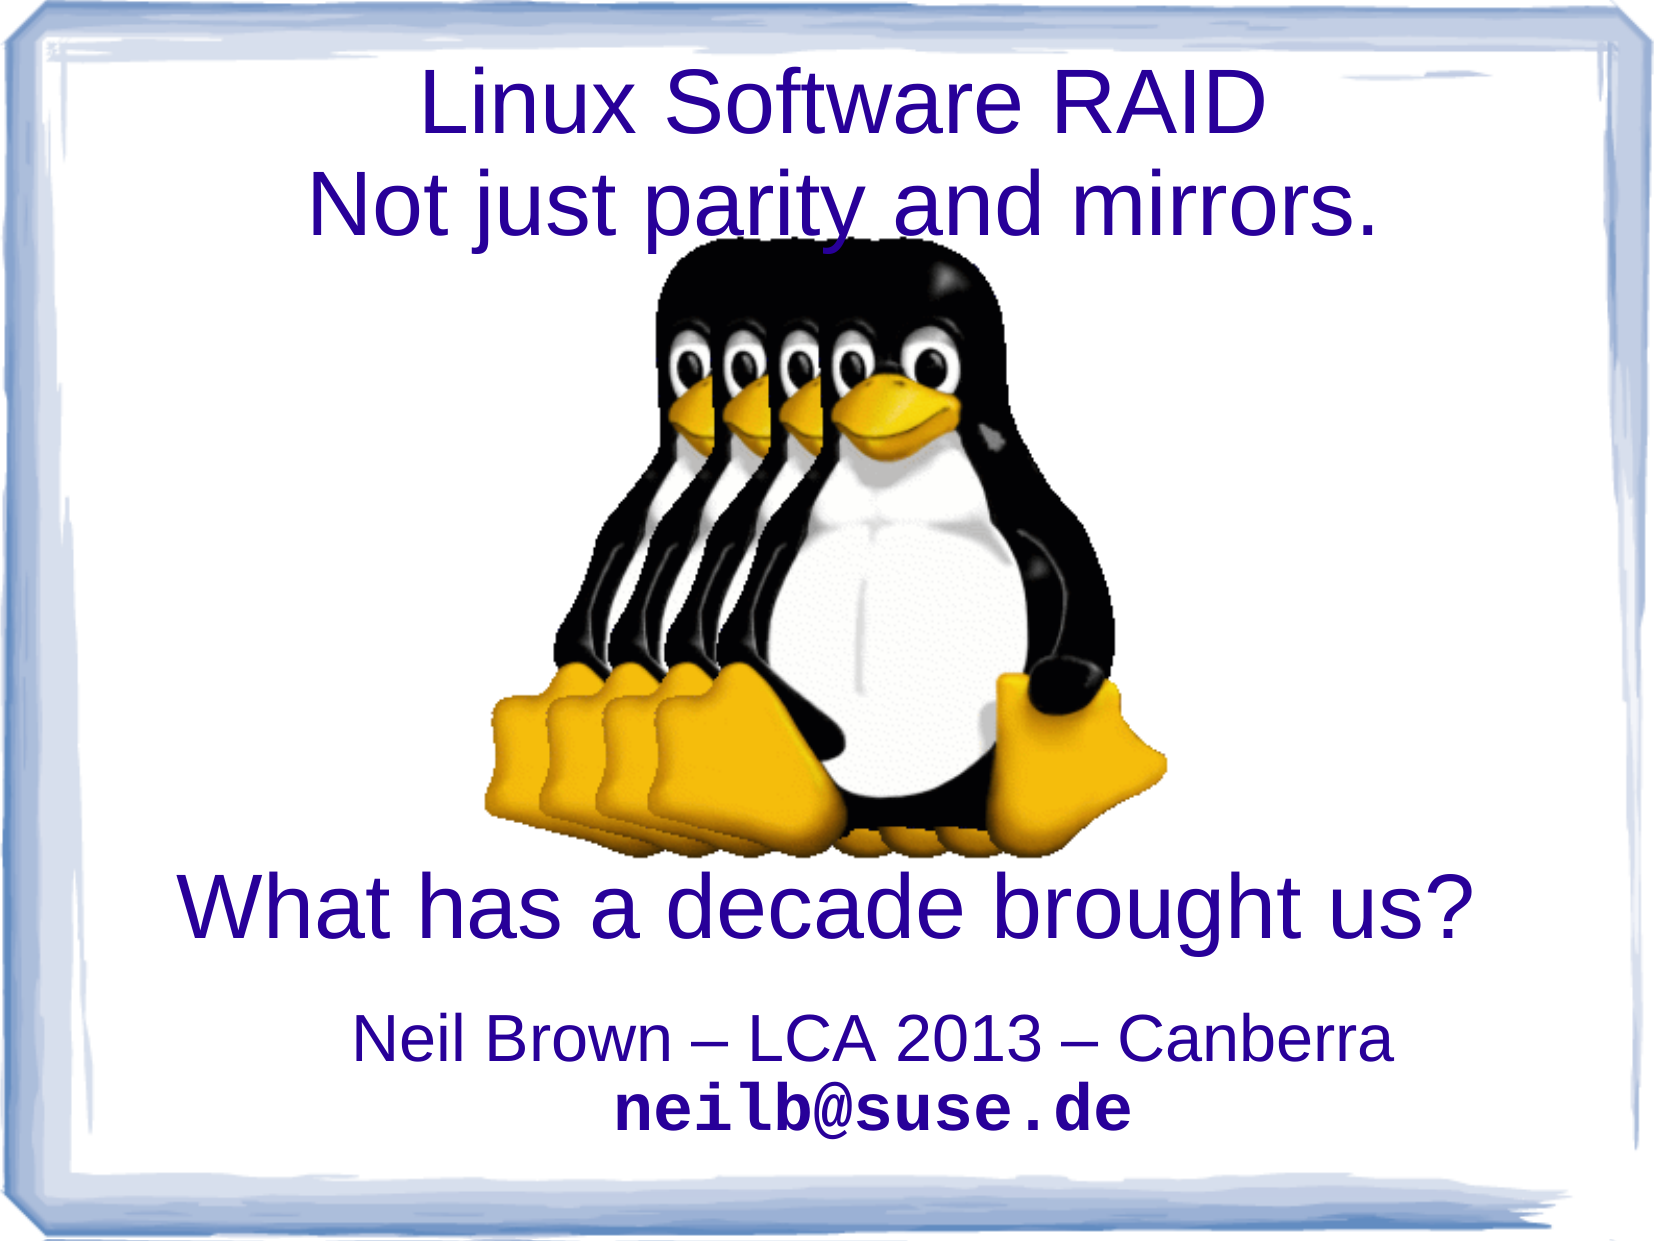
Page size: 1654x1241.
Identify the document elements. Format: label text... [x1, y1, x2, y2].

picture [0, 0, 1654, 1241]
title Linux Software RAID Not just parity and mirrors. [118, 49, 1571, 257]
title What has a decade brought us? [100, 803, 1554, 1011]
subtitle Neil Brown – LCA 2013 – Canberra neilb@suse.de [178, 1000, 1570, 1151]
